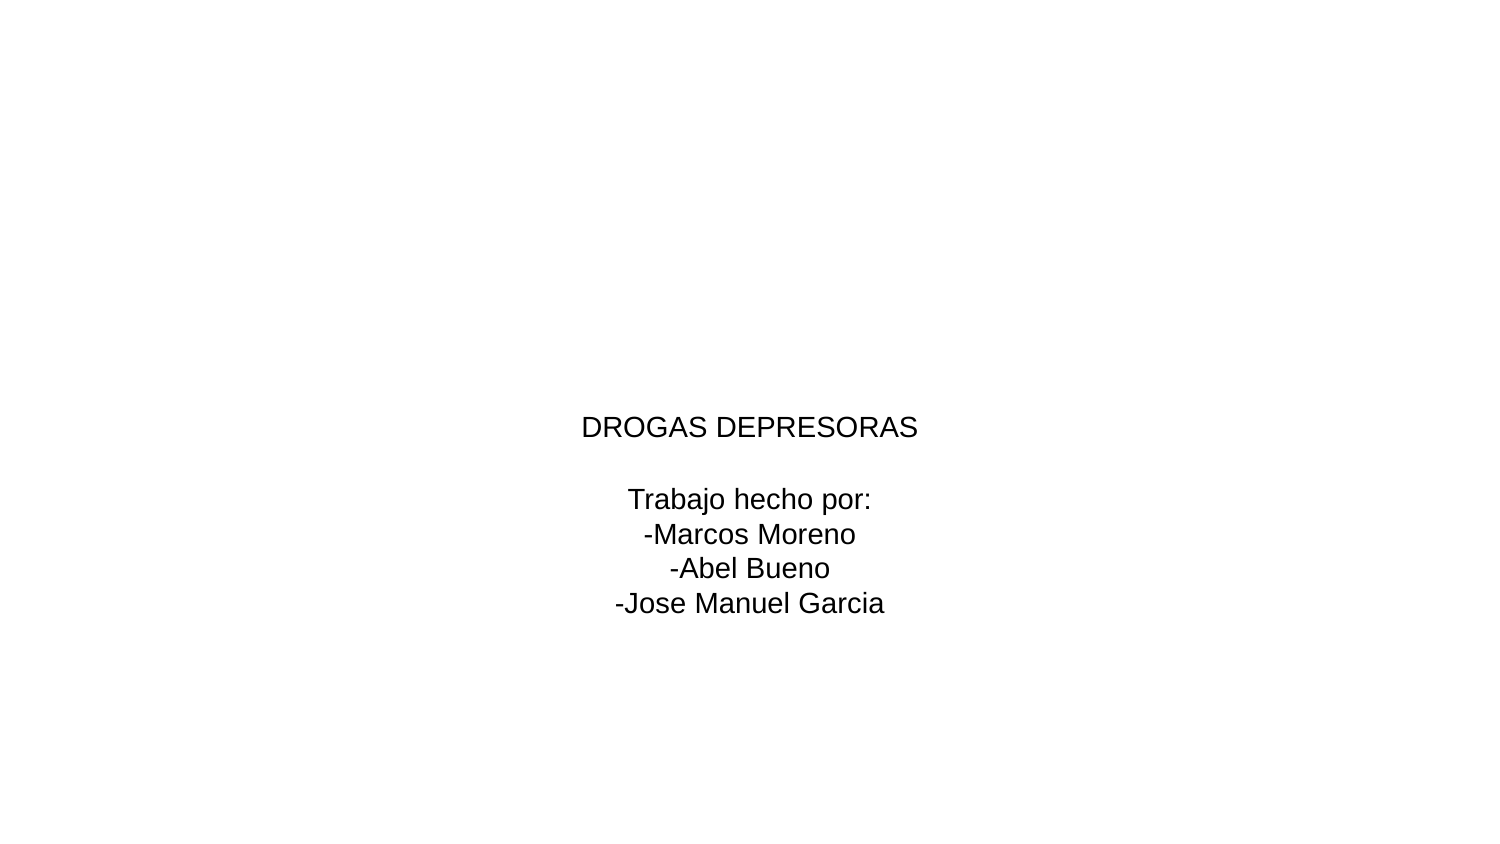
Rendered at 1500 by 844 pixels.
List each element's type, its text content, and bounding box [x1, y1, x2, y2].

title DROGAS DEPRESORAS [51, 122, 1449, 459]
subtitle Trabajo hecho por: -Marcos Moreno -Abel Bueno -Jose Manuel Garcia [51, 464, 1449, 595]
